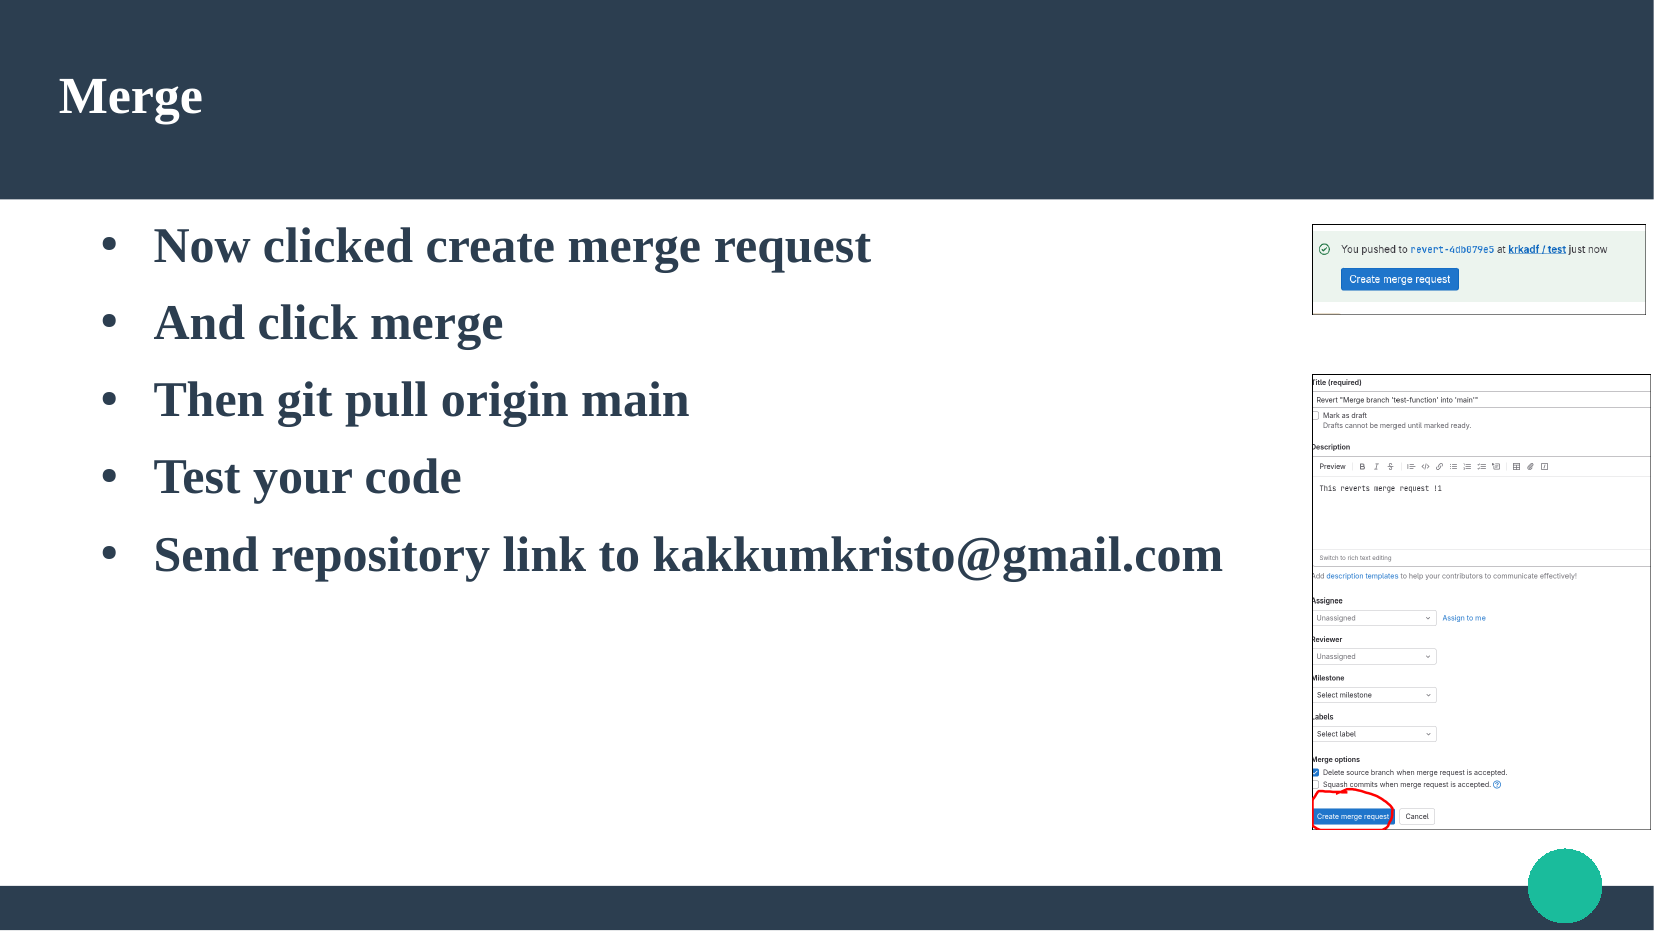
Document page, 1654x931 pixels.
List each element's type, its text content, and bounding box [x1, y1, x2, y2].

picture [1312, 374, 1651, 830]
title Merge [59, 37, 1595, 155]
list Now clicked create merge request And click merge Then git pull origin main Test your code Send repository link to kakkumkristo@gmail.com [82, 217, 1571, 758]
picture [1312, 224, 1646, 315]
